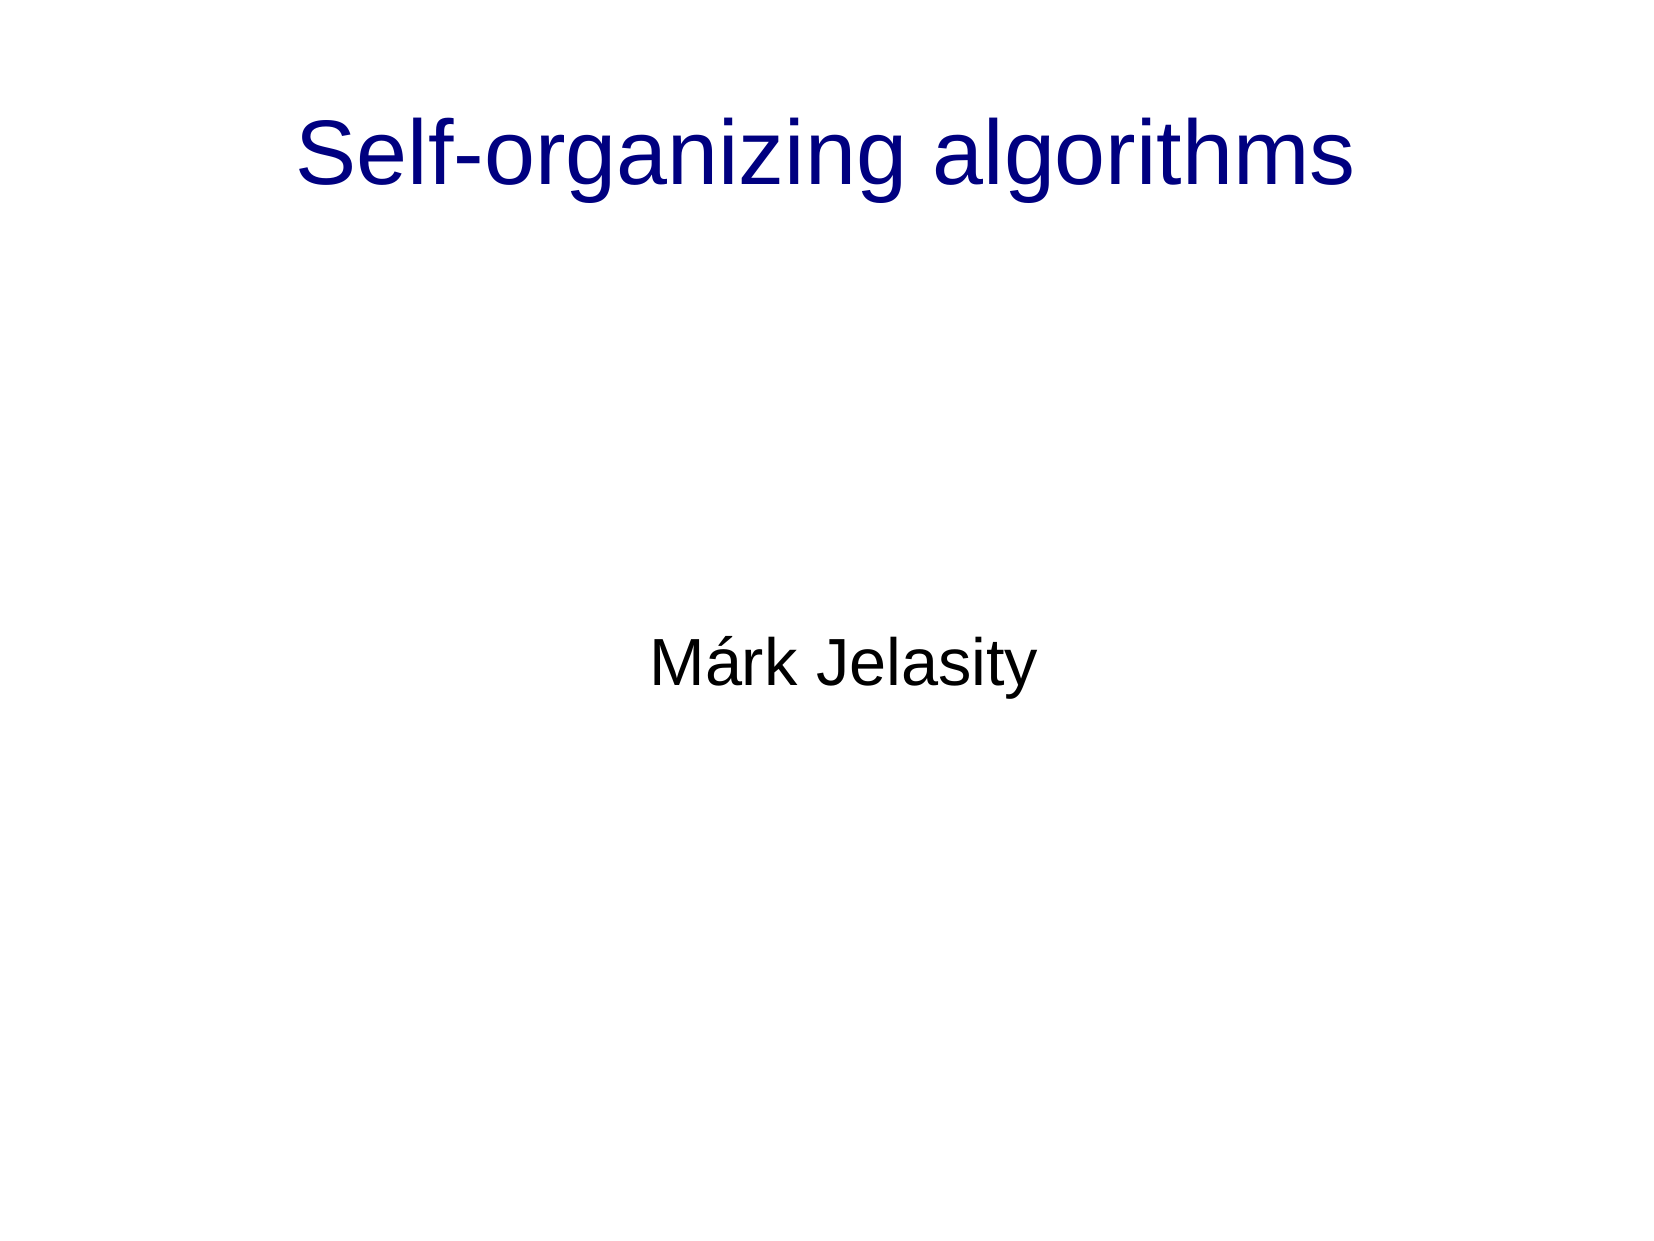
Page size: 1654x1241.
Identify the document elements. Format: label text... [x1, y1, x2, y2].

subtitle Márk Jelasity [82, 290, 1571, 1109]
title Self-organizing algorithms [82, 50, 1571, 256]
